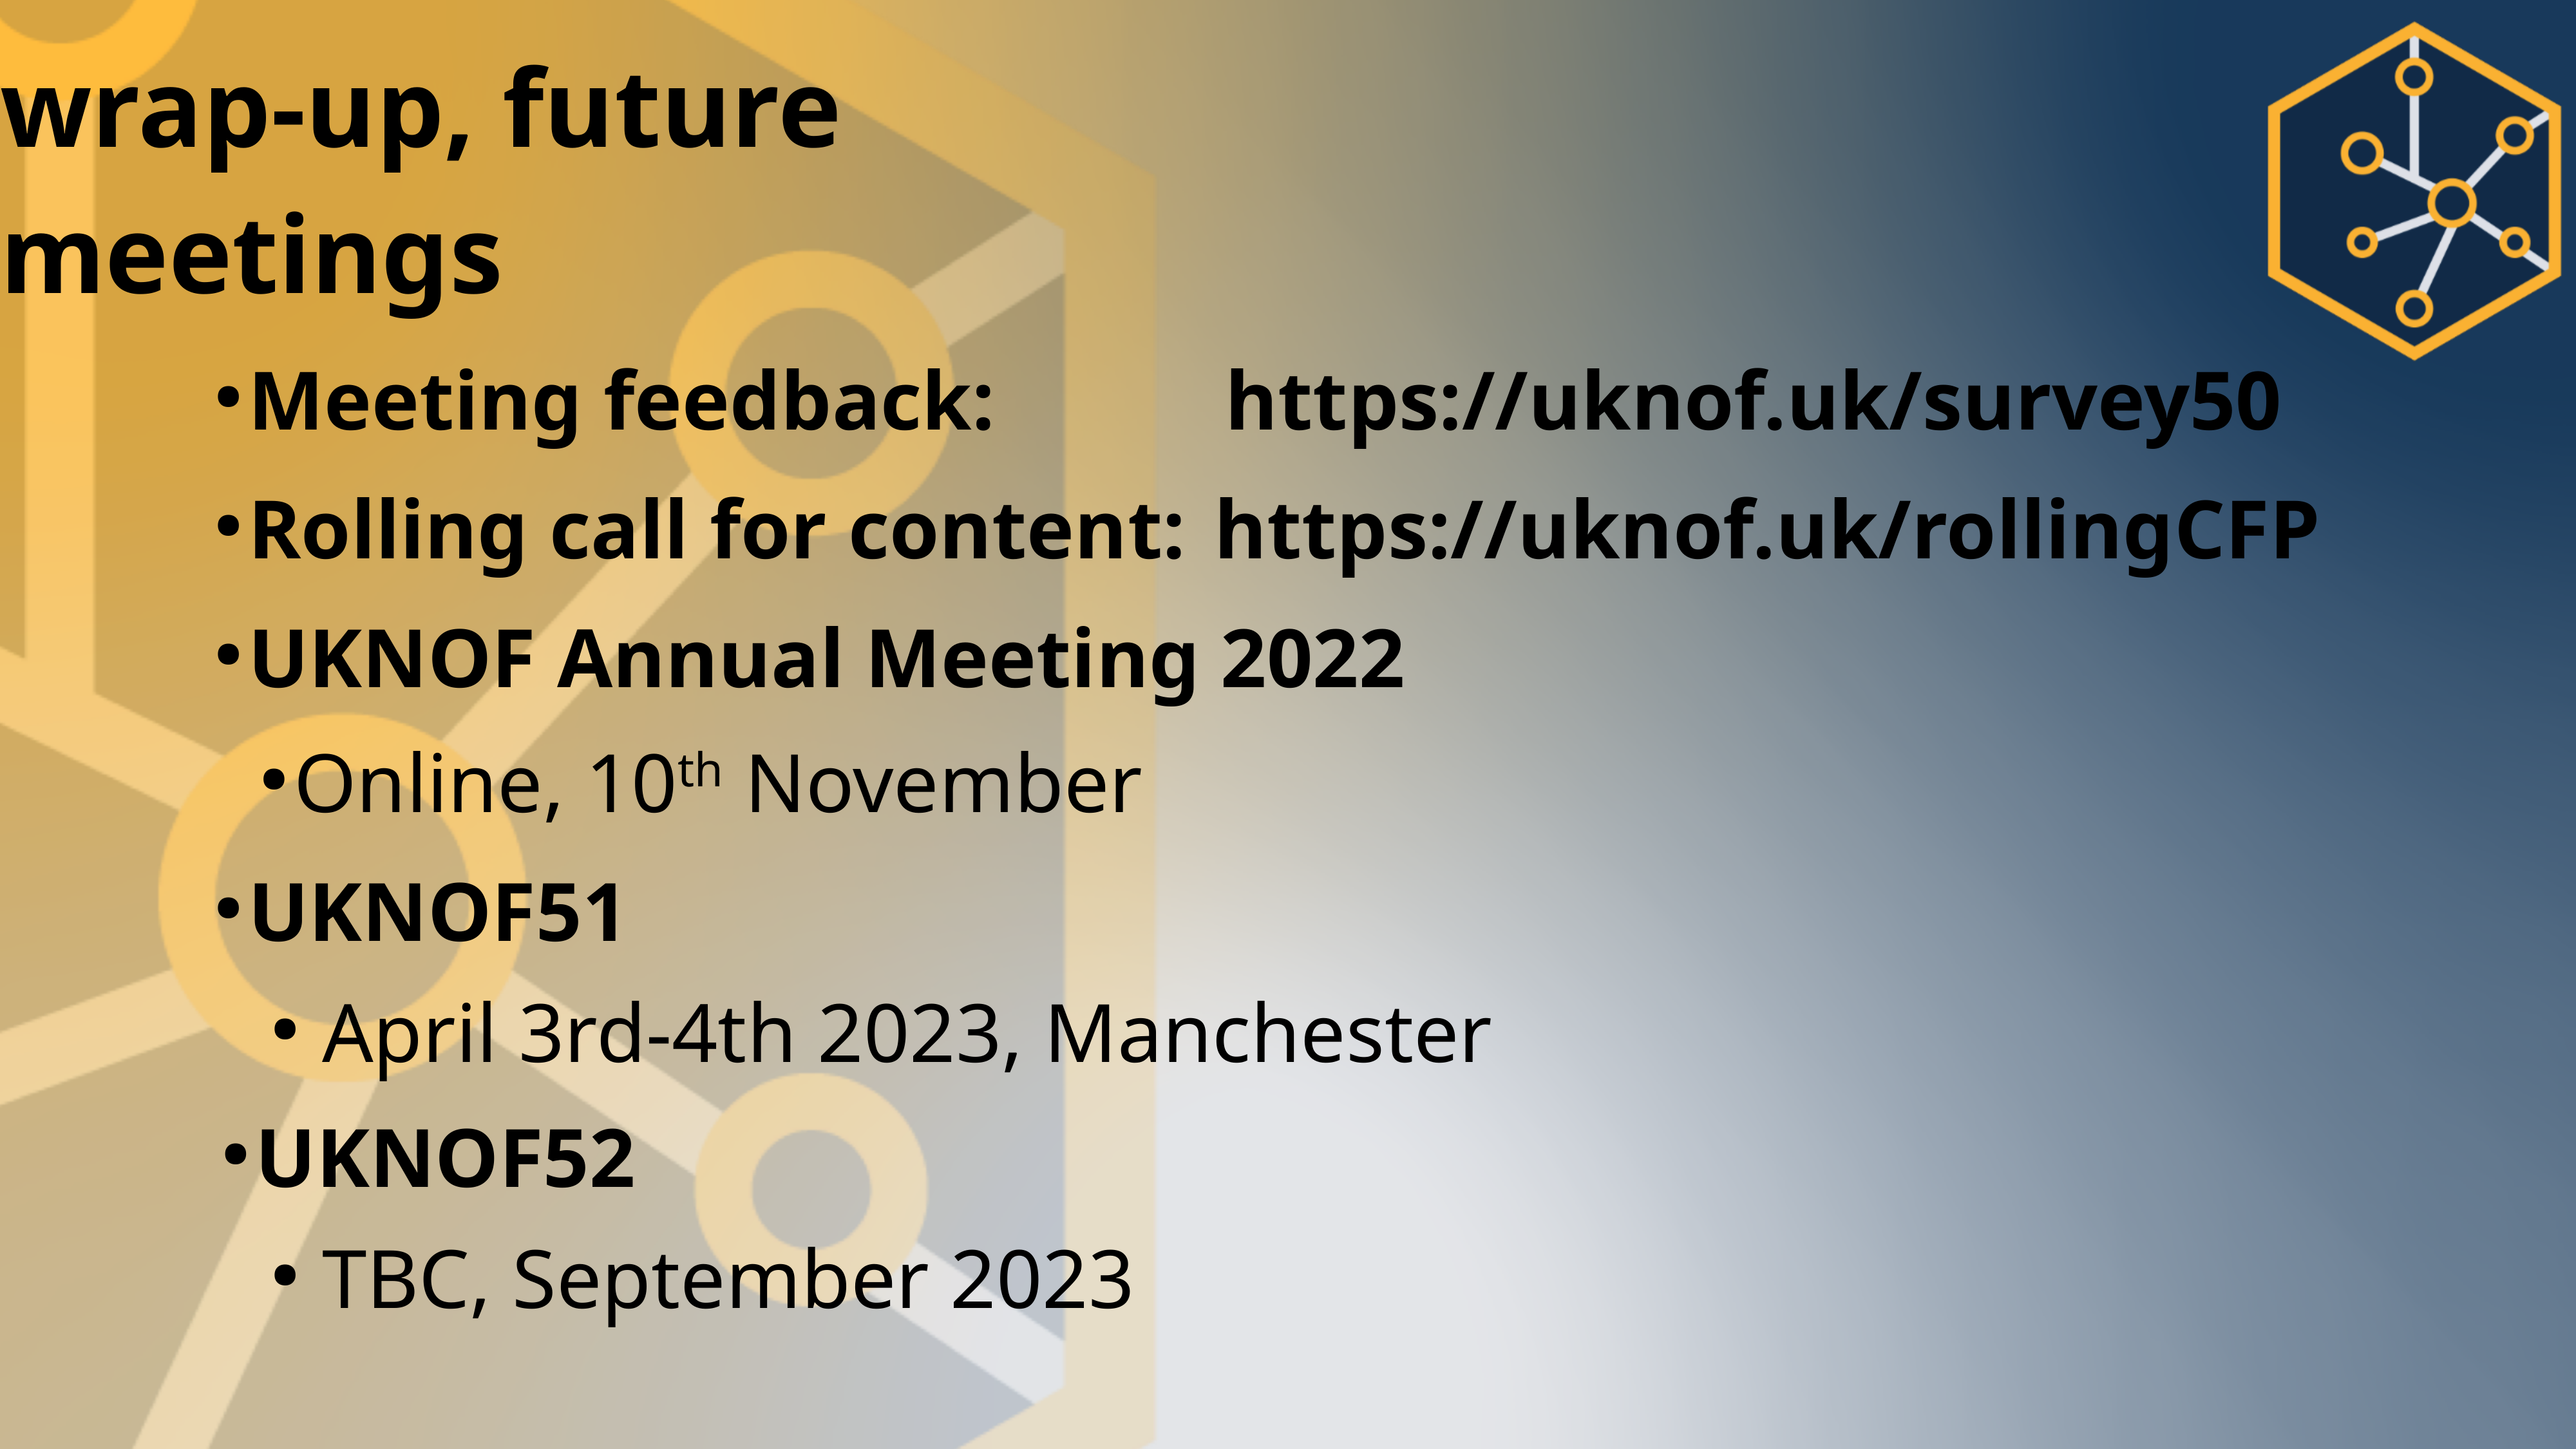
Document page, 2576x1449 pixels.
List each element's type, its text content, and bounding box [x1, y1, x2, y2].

list Meeting feedback: https://uknof.uk/survey50 Rolling call for content: https://uknof.uk/rollingCFP UKNOF Annual Meeting 2022 Online, 10th November UKNOF51 April 3rd-4th 2023, Manchester UKNOF52 TBC, September 2023 [164, 225, 2367, 1392]
title wrap-up, future meetings [0, 57, 1247, 300]
picture [0, 0, 2576, 1449]
